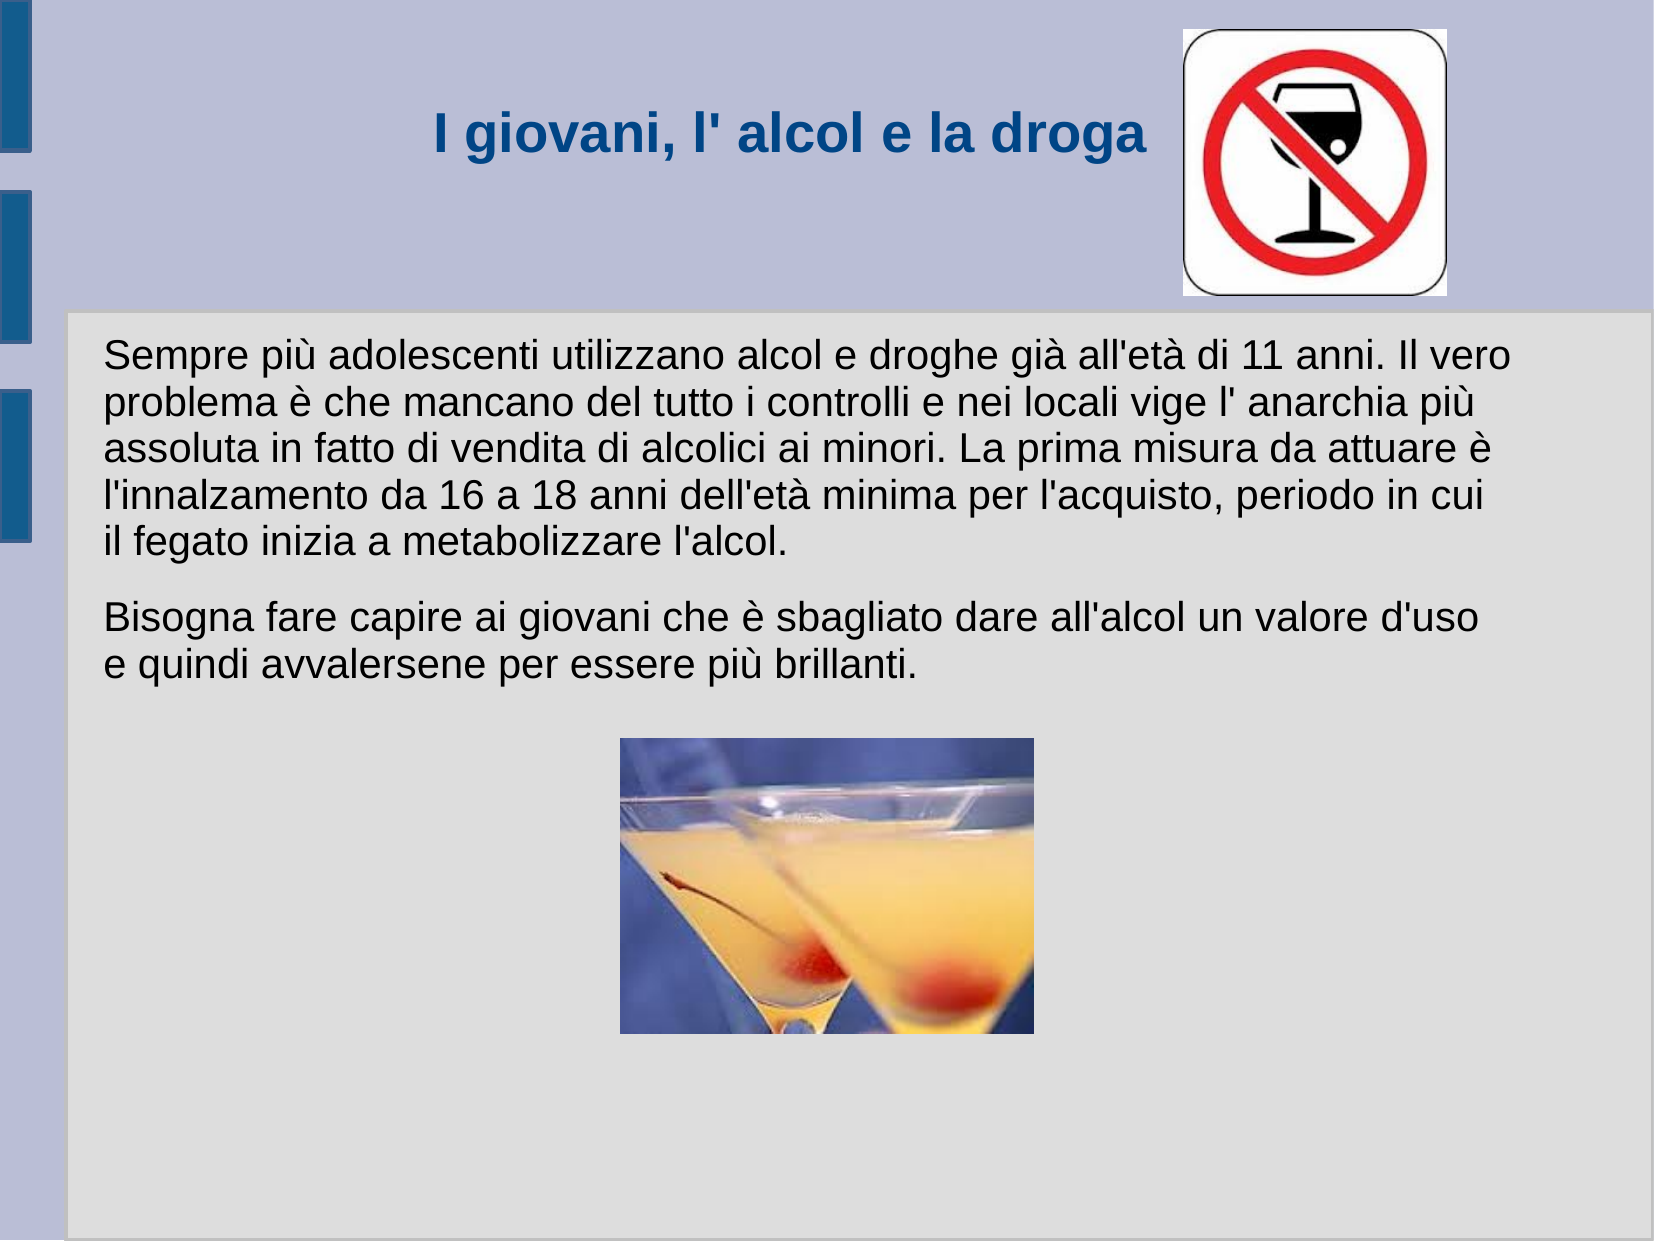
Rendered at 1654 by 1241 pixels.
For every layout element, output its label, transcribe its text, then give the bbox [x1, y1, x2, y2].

picture [620, 738, 1034, 1034]
picture [1183, 29, 1447, 296]
list Sempre più adolescenti utilizzano alcol e droghe già all'età di 11 anni. Il vero problema è che mancano del tutto i controlli e nei locali vige l' anarchia più assoluta in fatto di vendita di alcolici ai minori. La prima misura da attuare è l'innalzamento da 16 a 18 anni dell'età minima per l'acquisto, periodo in cui il fegato inizia a metabolizzare l'alcol. Bisogna fare capire ai giovani che è sbagliato dare all'alcol un valore d'uso e quindi avvalersene per essere più brillanti. [88, 324, 1528, 1135]
title I giovani, l' alcol e la droga [118, 29, 1183, 237]
